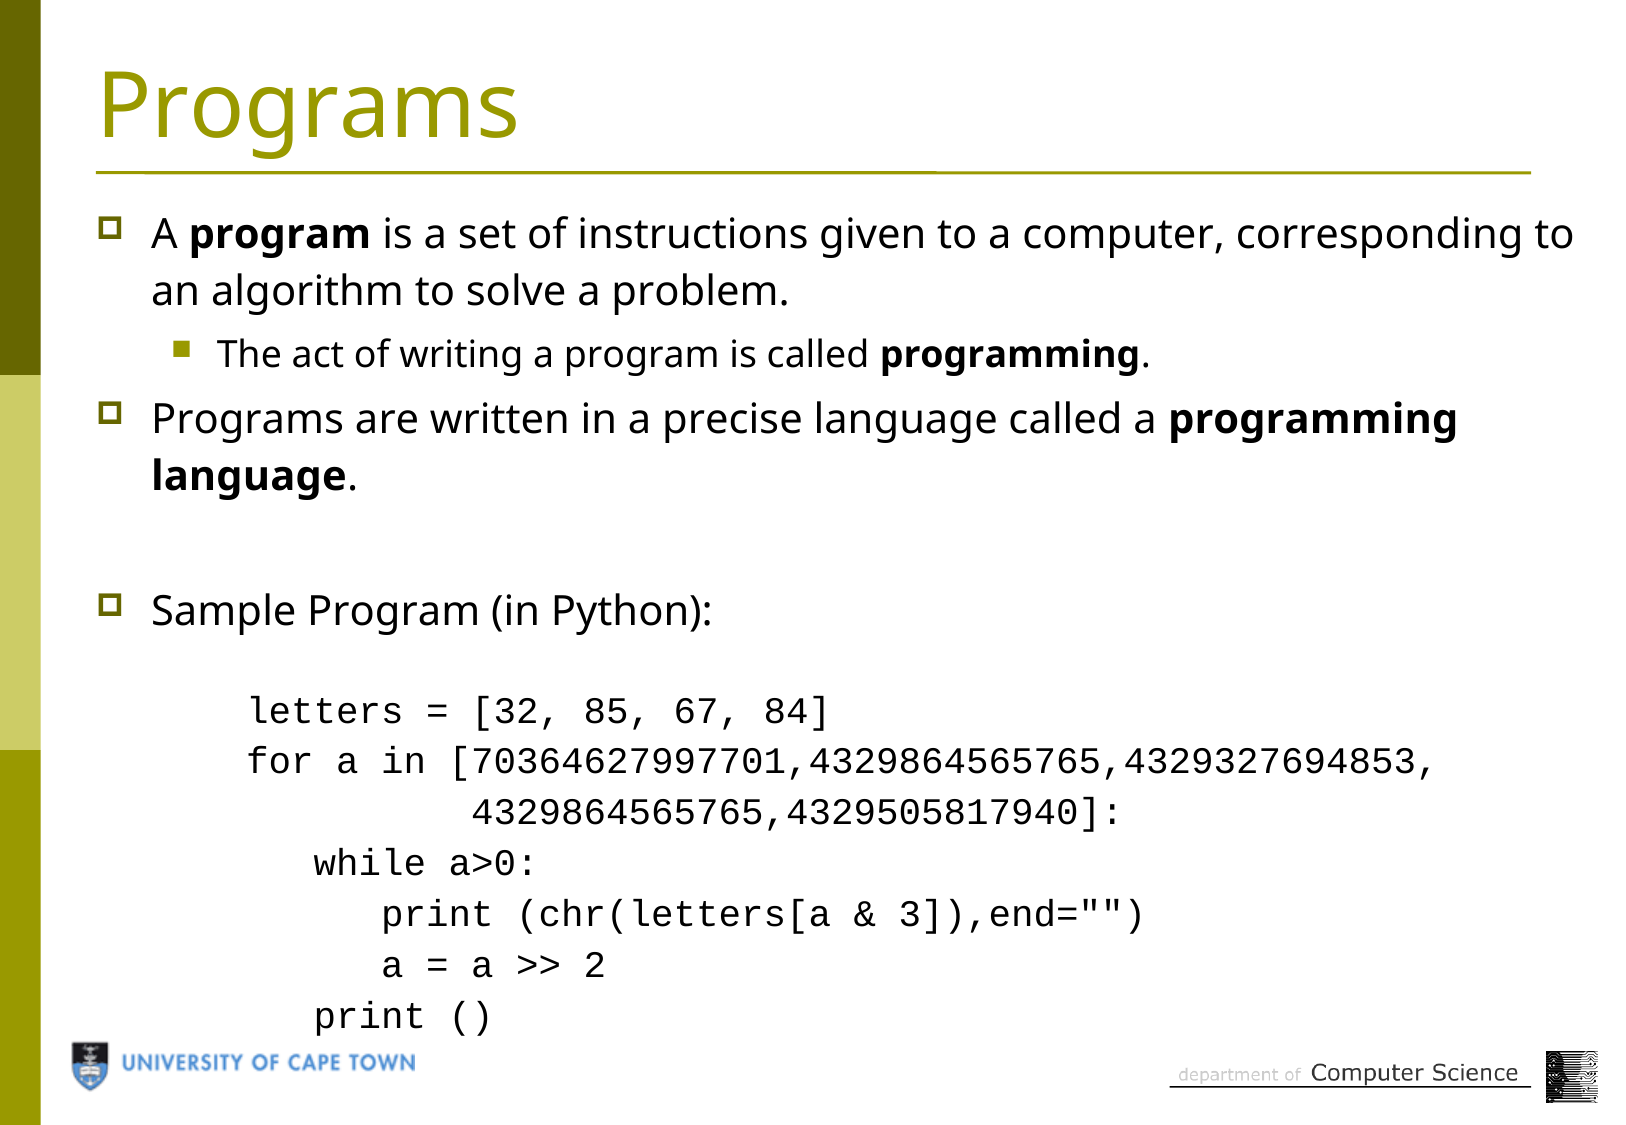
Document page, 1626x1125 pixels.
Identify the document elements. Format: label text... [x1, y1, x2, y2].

picture [61, 1024, 415, 1103]
title Programs [81, 45, 1544, 173]
list A program is a set of instructions given to a computer, corresponding to an algorithm to solve a problem. The act of writing a program is called programming. Programs are written in a precise language called a programming language. Sample Program (in Python): letters = [32, 85, 67, 84] for a in [70364627997701,4329864565765,4329327694853, 4329864565765,4329505817940]: while a>0: print (chr(letters[a & 3]),end="") a = a >> 2 print () [81, 196, 1595, 1006]
picture [1546, 1051, 1598, 1103]
picture [1169, 1043, 1532, 1091]
